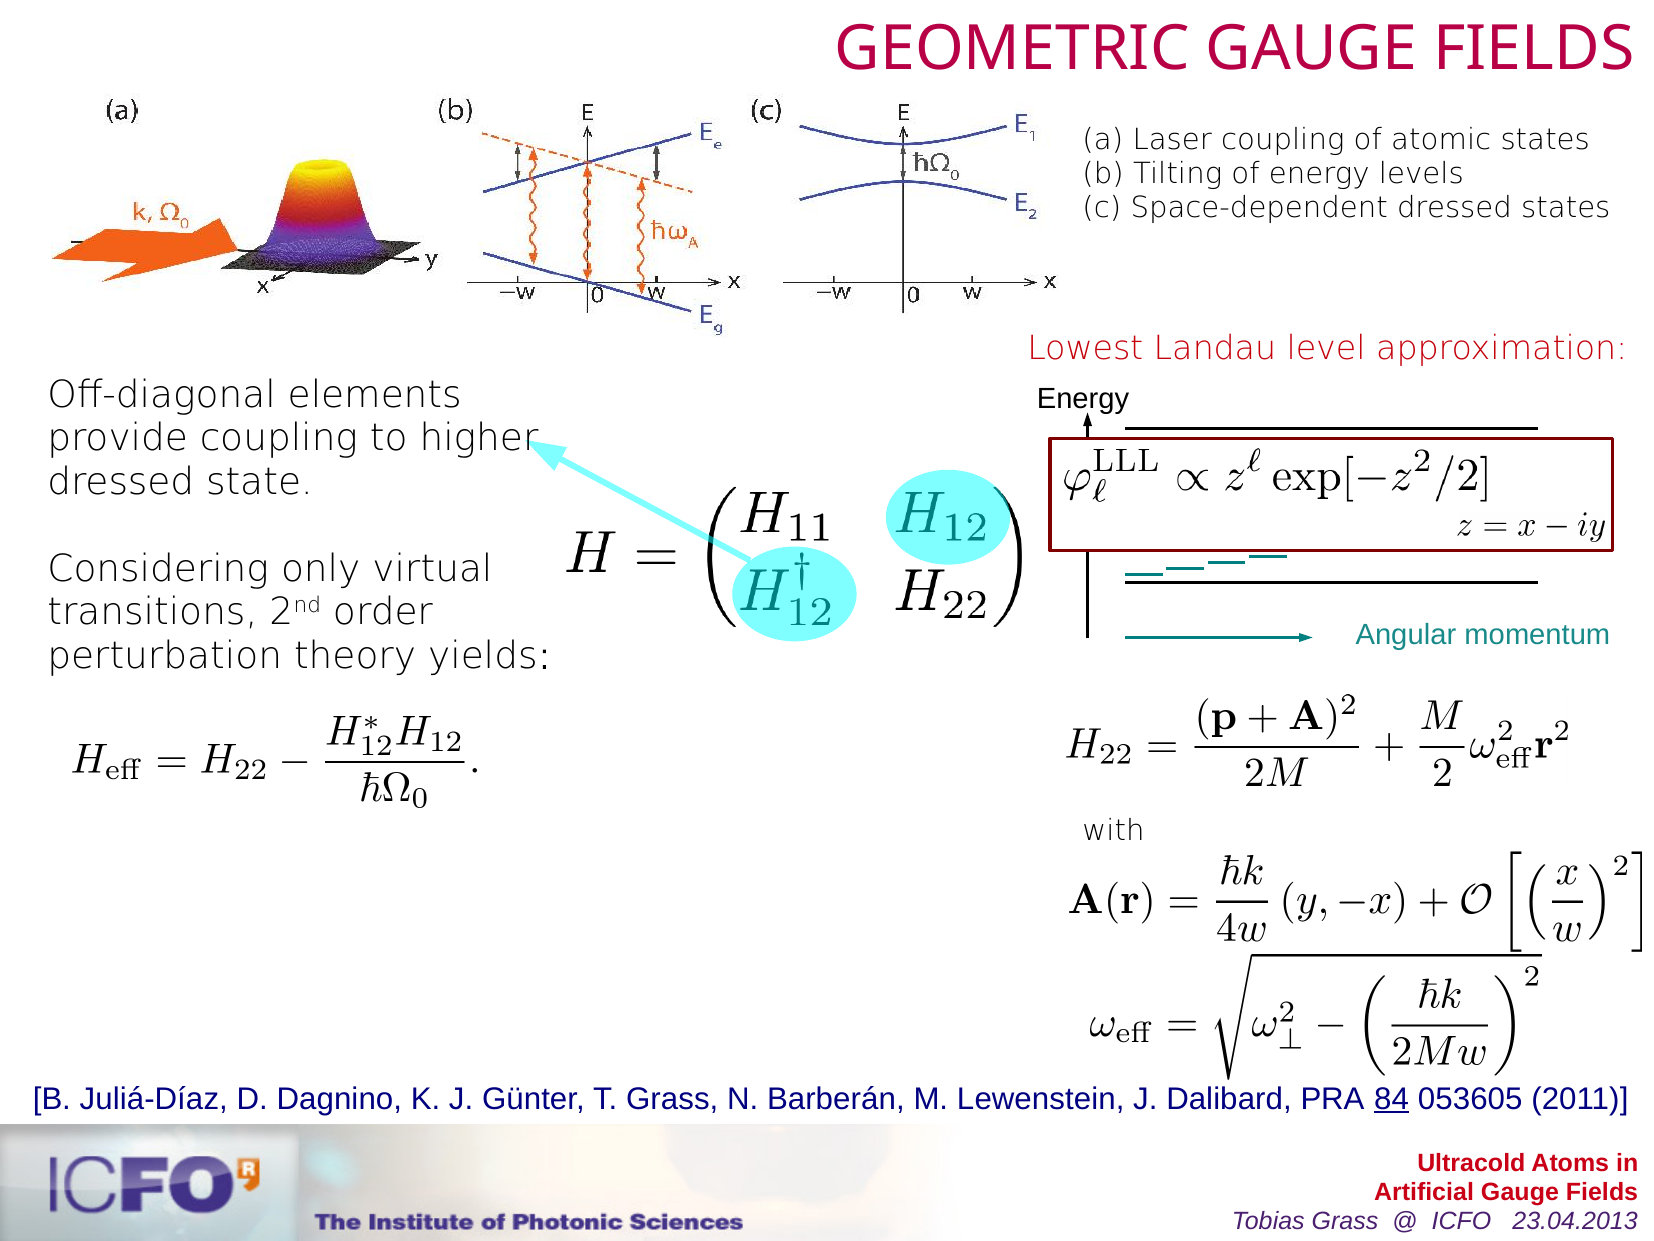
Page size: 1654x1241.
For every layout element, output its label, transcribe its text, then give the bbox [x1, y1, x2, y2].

text_box [732, 546, 857, 642]
text_box (a) Laser coupling of atomic states (b) Tilting of energy levels (c) Space-dependent dressed states [1081, 114, 1654, 264]
picture [1066, 694, 1568, 786]
picture [620, 486, 1022, 627]
picture [1064, 448, 1487, 502]
text_box [1050, 438, 1613, 551]
text_box Off-diagonal elements provide coupling to higher dressed state. Considering only virtual transitions, 2nd order perturbation theory yields: [32, 364, 597, 686]
picture [72, 716, 477, 808]
picture [0, 1124, 976, 1241]
text_box Lowest Landau level approximation: [1012, 321, 1651, 420]
text_box [B. Juliá-Díaz, D. Dagnino, K. J. Günter, T. Grass, N. Barberán, M. Lewenstein, J. Dalibard, PRA 84 053605 (2011)] [17, 1073, 1645, 1124]
text_box Energy [1020, 420, 1246, 424]
picture [1090, 954, 1542, 1080]
text_box Angular momentum [1339, 609, 1651, 660]
picture [51, 85, 1081, 338]
picture [597, 486, 748, 627]
text_box [885, 469, 1011, 565]
picture [1457, 512, 1605, 542]
text_box Ultracold Atoms in Artificial Gauge Fields Tobias Grass @ ICFO 23.04.2013 [712, 1138, 1654, 1241]
picture [1069, 851, 1642, 952]
text_box with [1067, 805, 1276, 904]
text_box GEOMETRIC GAUGE FIELDS [0, 0, 1651, 99]
